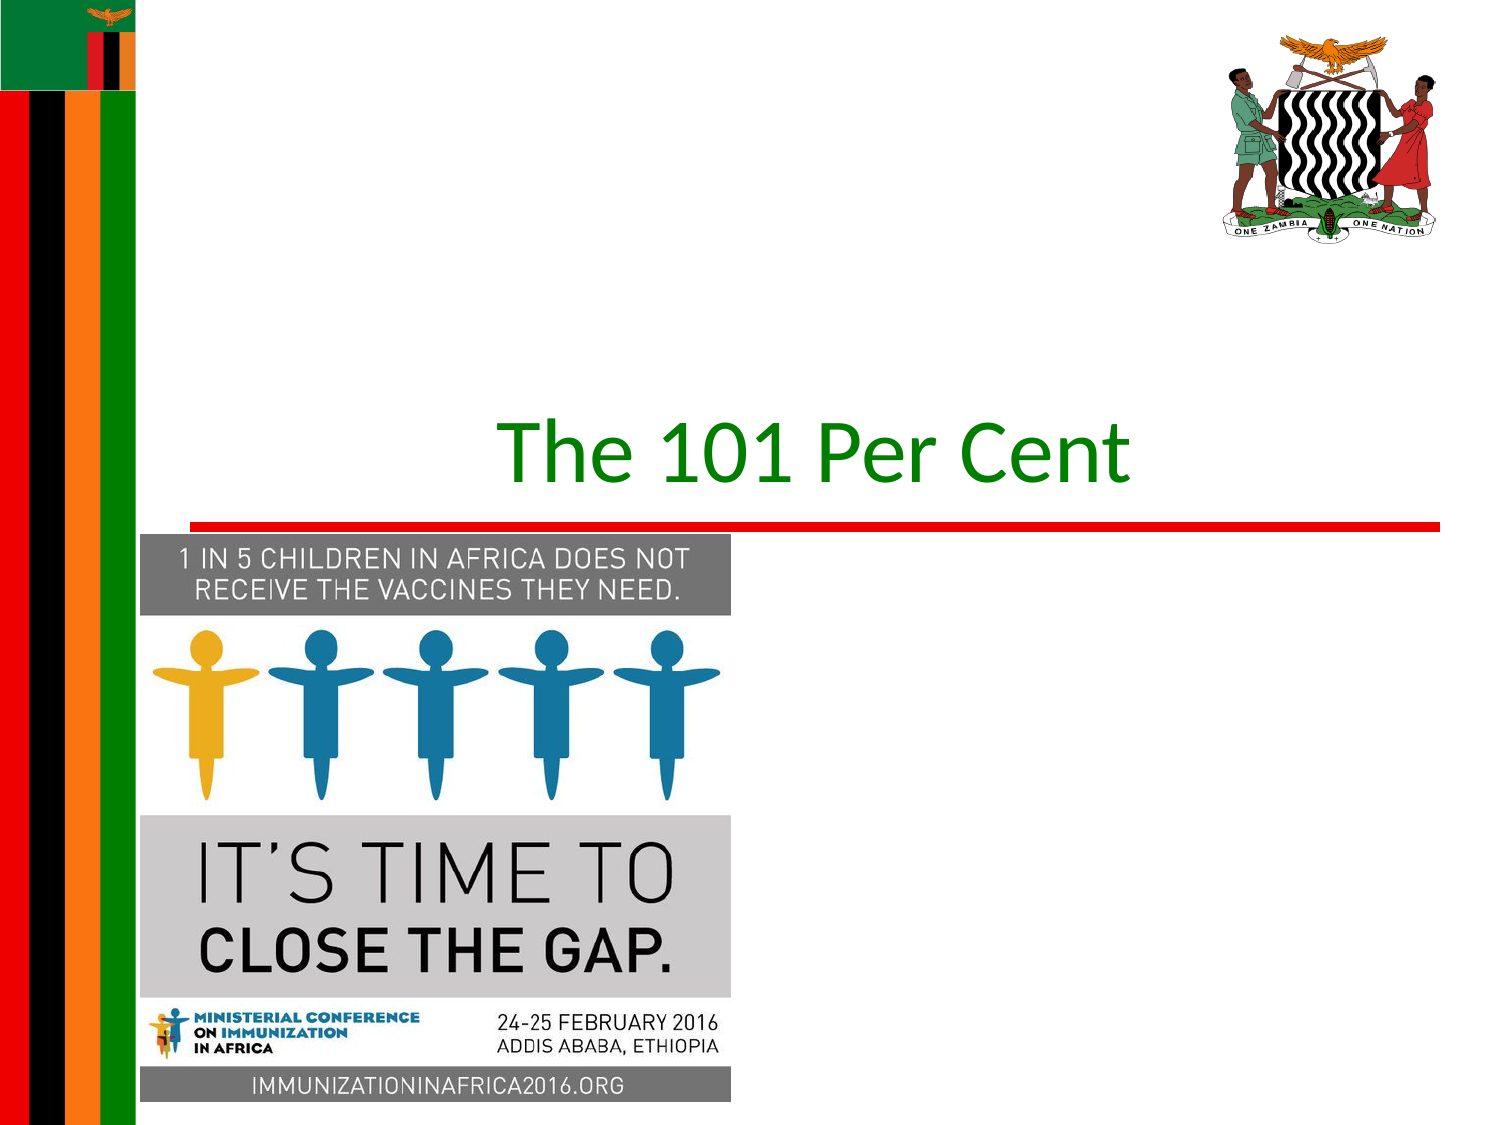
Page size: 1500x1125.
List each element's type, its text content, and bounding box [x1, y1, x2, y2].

picture [1222, 35, 1436, 172]
picture [0, 0, 136, 91]
picture [140, 534, 731, 1102]
title The 101 Per Cent [194, 172, 1436, 509]
